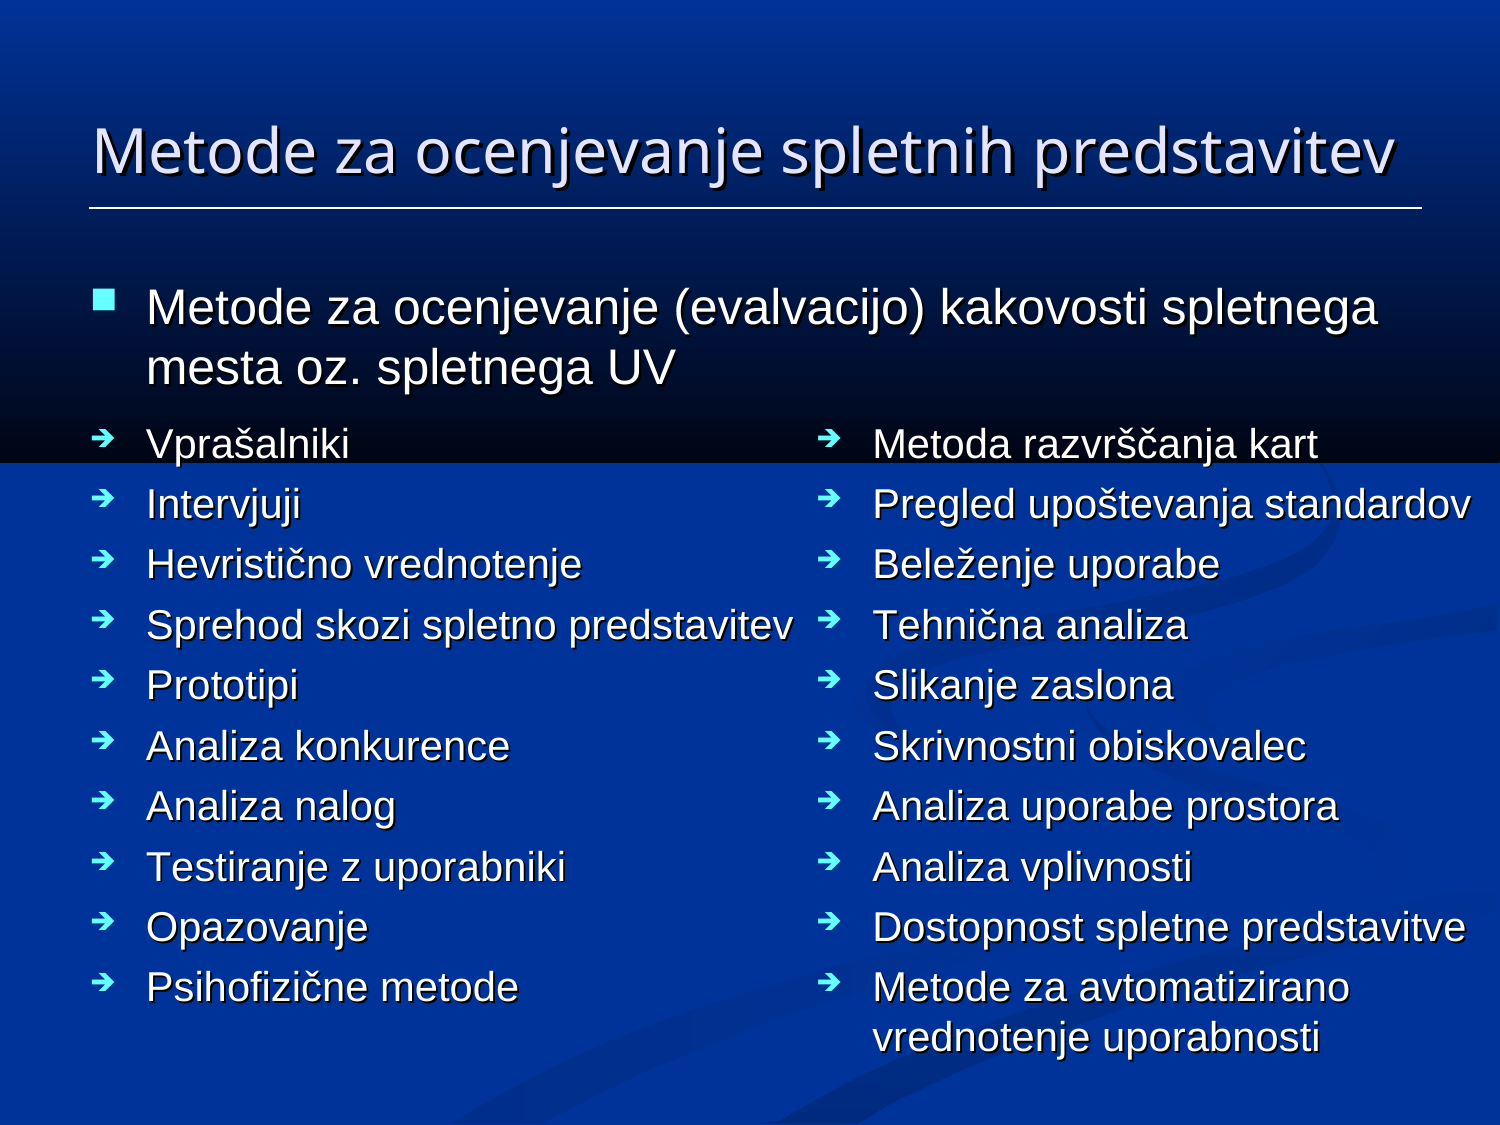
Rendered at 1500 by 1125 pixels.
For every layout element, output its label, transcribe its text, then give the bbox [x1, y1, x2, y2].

text_box Metoda razvrščanja kart Pregled upoštevanja standardov Beleženje uporabe Tehnična analiza Slikanje zaslona Skrivnostni obiskovalec Analiza uporabe prostora Analiza vplivnosti Dostopnost spletne predstavitve Metode za avtomatizirano vrednotenje uporabnosti [801, 408, 1500, 1071]
text_box Metode za ocenjevanje (evalvacijo) kakovosti spletnega mesta oz. spletnega UV [74, 267, 1459, 408]
text_box Metode za ocenjevanje spletnih predstavitev [76, 54, 1471, 242]
text_box Vprašalniki Intervjuji Hevristično vrednotenje Sprehod skozi spletno predstavitev Prototipi Analiza konkurence Analiza nalog Testiranje z uporabniki Opazovanje Psihofizične metode [74, 408, 801, 1071]
